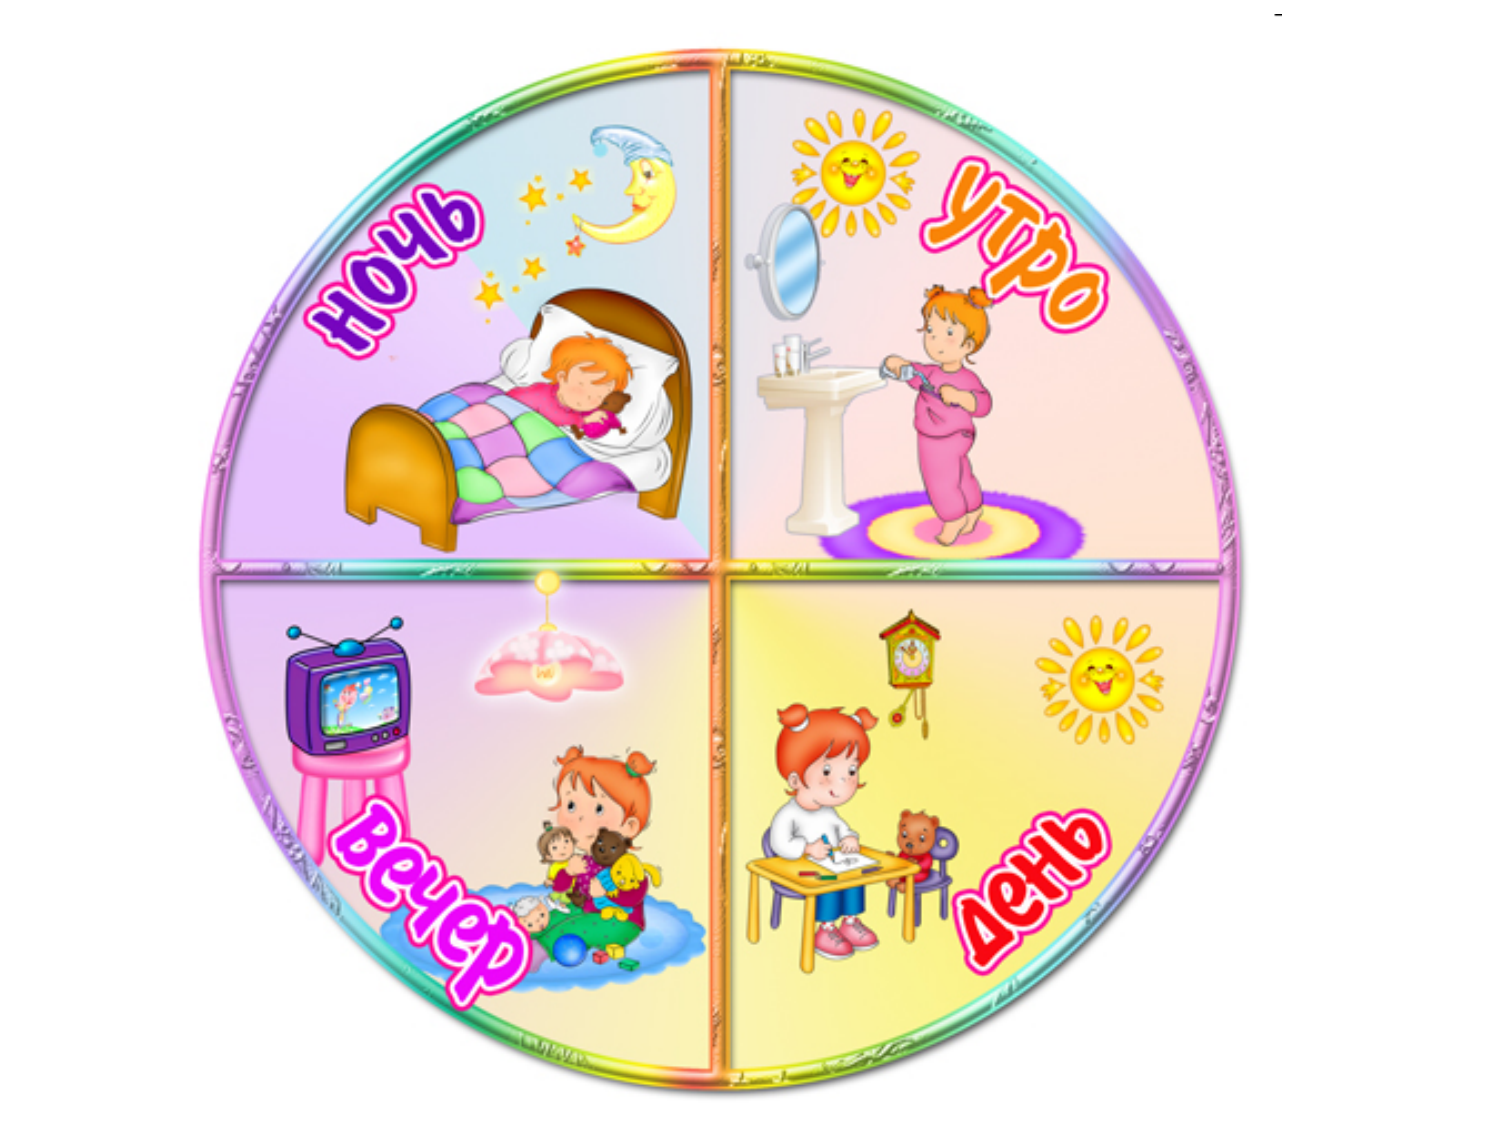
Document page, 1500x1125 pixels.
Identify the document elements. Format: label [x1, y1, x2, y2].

picture [171, 14, 1282, 1125]
